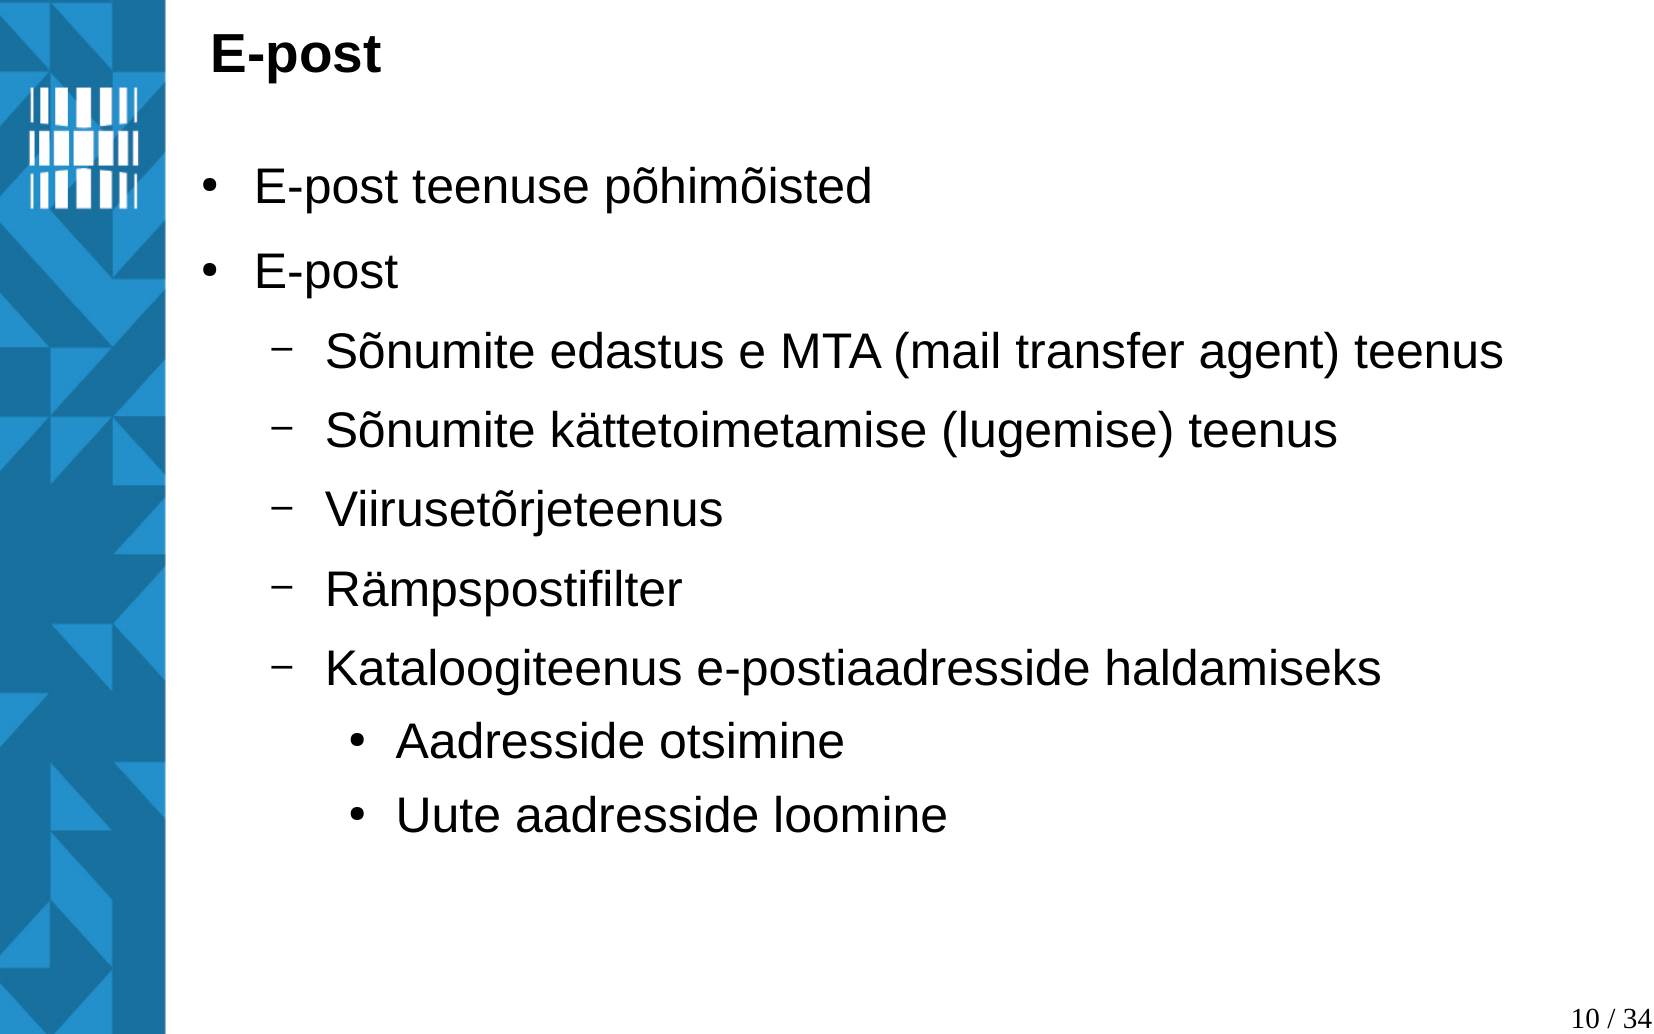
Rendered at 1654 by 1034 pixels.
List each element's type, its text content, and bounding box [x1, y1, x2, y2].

list E-post teenuse põhimõisted E-post Sõnumite edastus e MTA (mail transfer agent) teenus Sõnumite kättetoimetamise (lugemise) teenus Viirusetõrjeteenus Rämpspostifilter Kataloogiteenus e-postiaadresside haldamiseks Aadresside otsimine Uute aadresside loomine [183, 158, 1639, 857]
title E-post [210, 11, 1542, 95]
